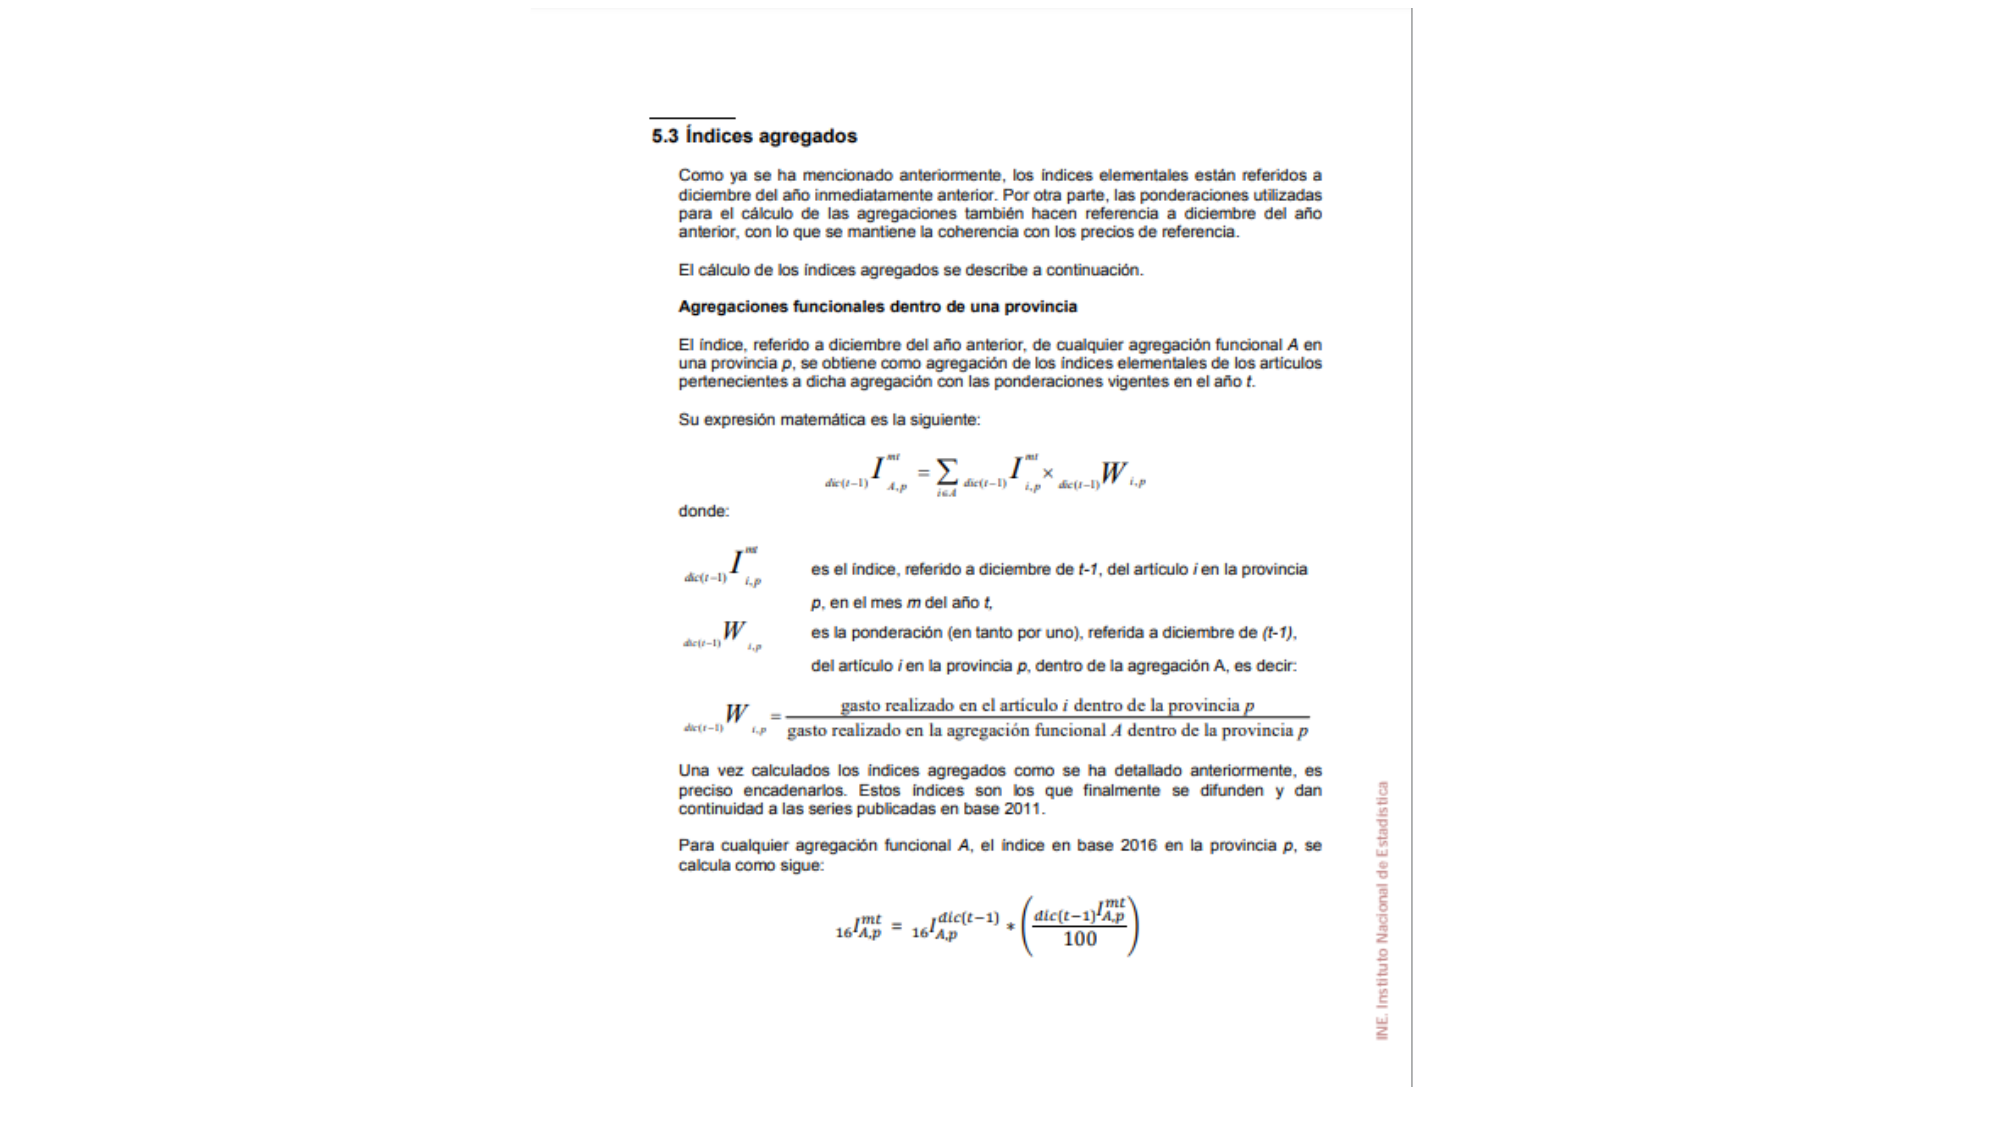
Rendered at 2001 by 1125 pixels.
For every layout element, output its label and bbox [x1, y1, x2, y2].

picture [530, 8, 1413, 1087]
